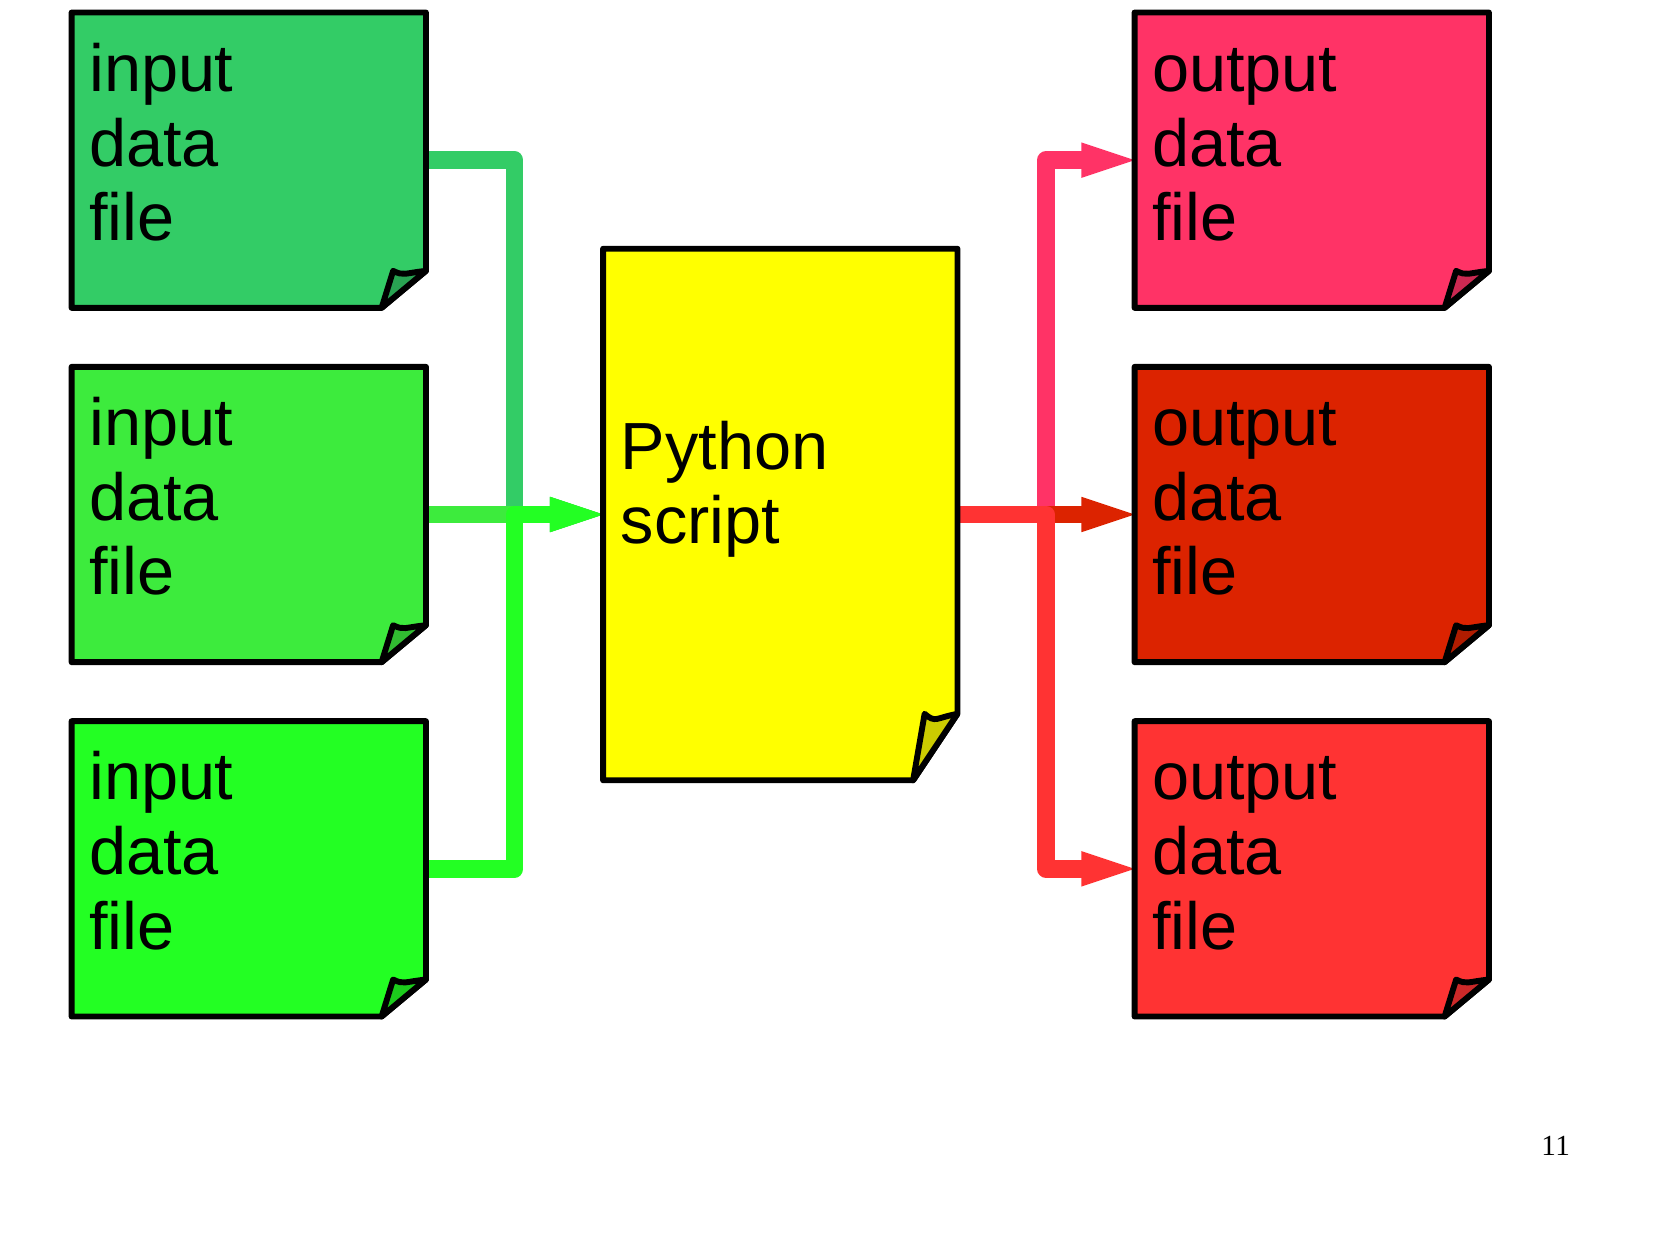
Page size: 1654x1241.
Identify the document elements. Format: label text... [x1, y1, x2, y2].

text_box output data file [1134, 12, 1489, 308]
text_box output data file [1134, 366, 1489, 663]
text_box Python script [603, 248, 958, 781]
text_box output data file [1134, 721, 1489, 1017]
text_box input data file [71, 721, 426, 1017]
text_box input data file [71, 12, 426, 308]
text_box input data file [71, 366, 426, 663]
